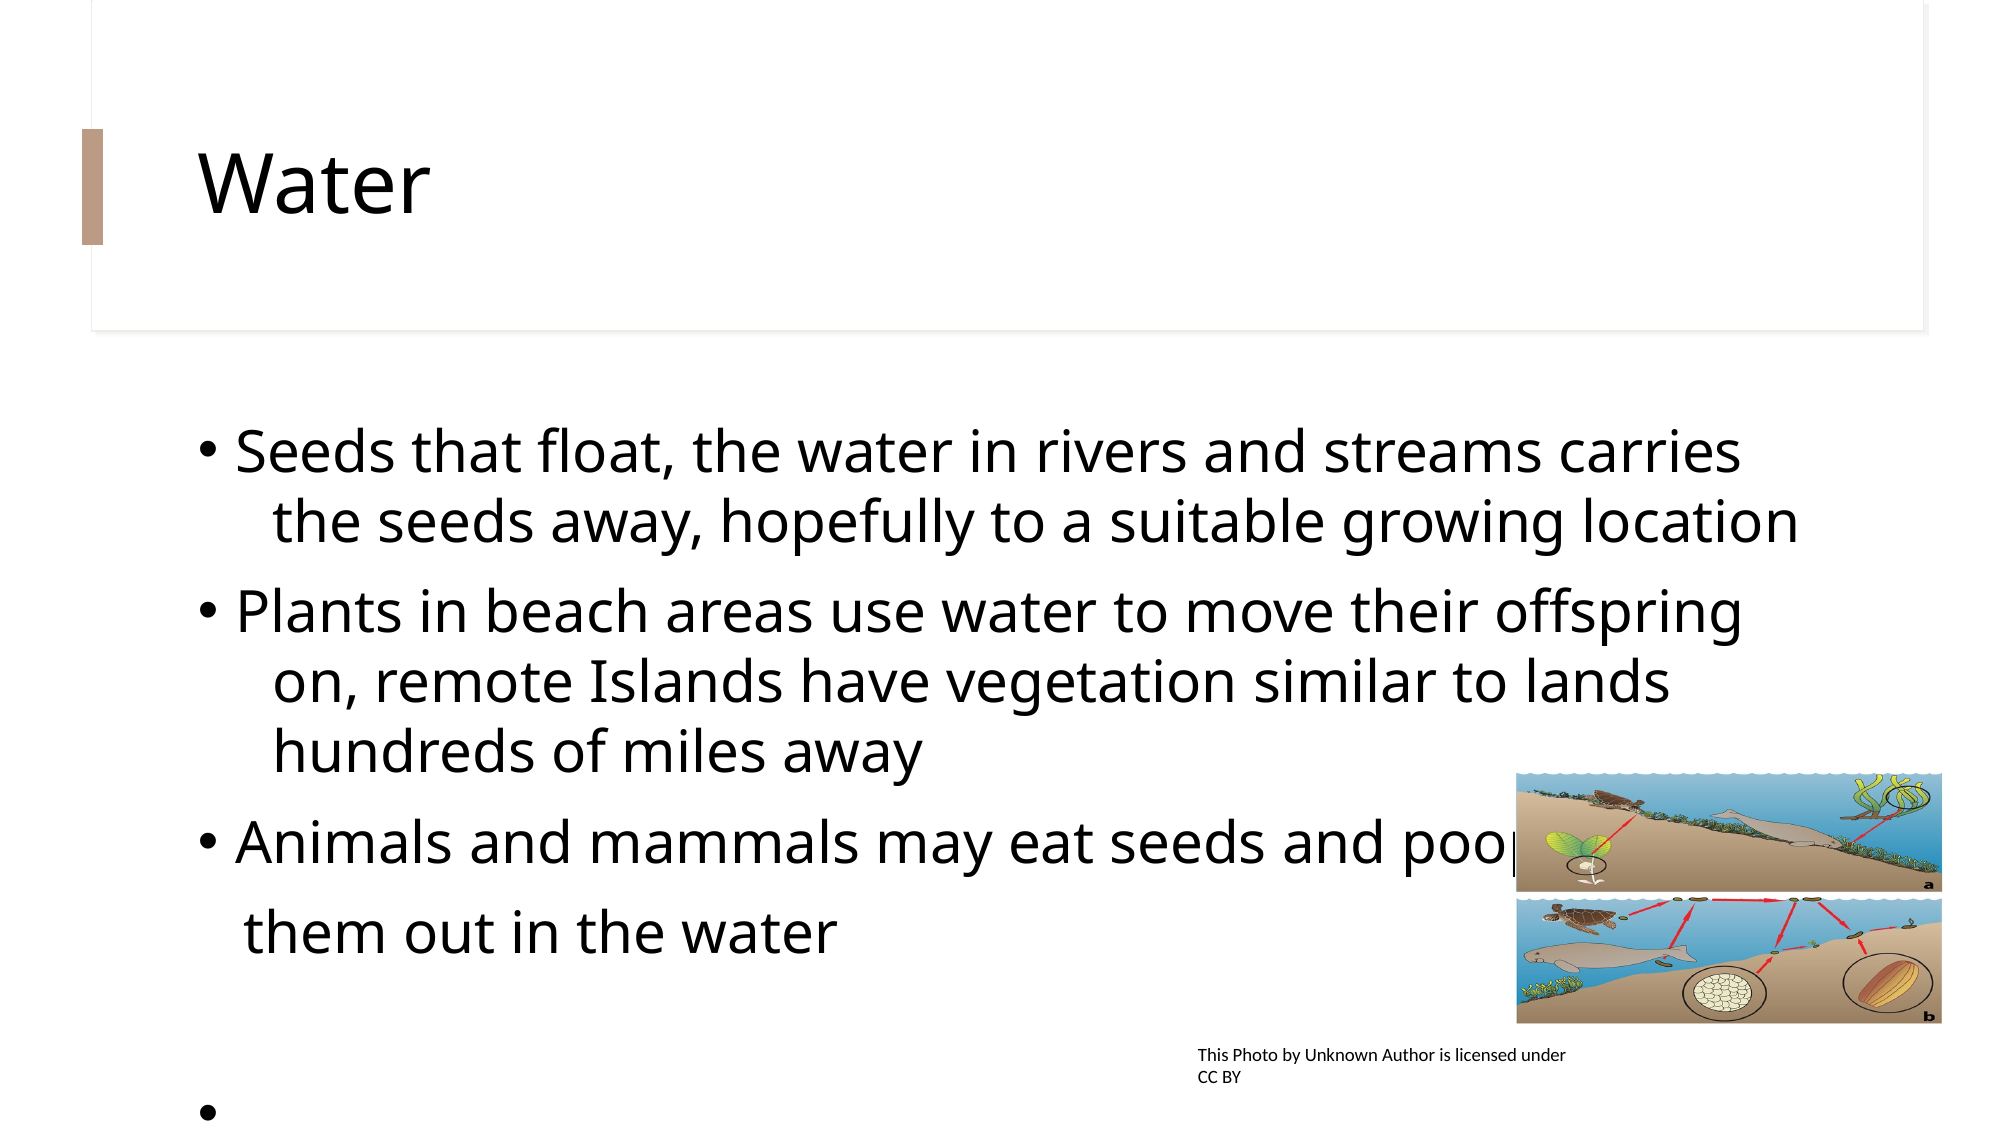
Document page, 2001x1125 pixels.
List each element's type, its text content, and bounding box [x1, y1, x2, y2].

text_box This Photo by Unknown Author is licensed under CC BY [1182, 1035, 1611, 1096]
list Seeds that float, the water in rivers and streams carries the seeds away, hopefully to a suitable growing location Plants in beach areas use water to move their offspring on, remote Islands have vegetation similar to lands hundreds of miles away Animals and mammals may eat seeds and poop them out in the water [183, 406, 1852, 1013]
title Water [183, 90, 1852, 284]
picture [1515, 772, 1943, 1024]
